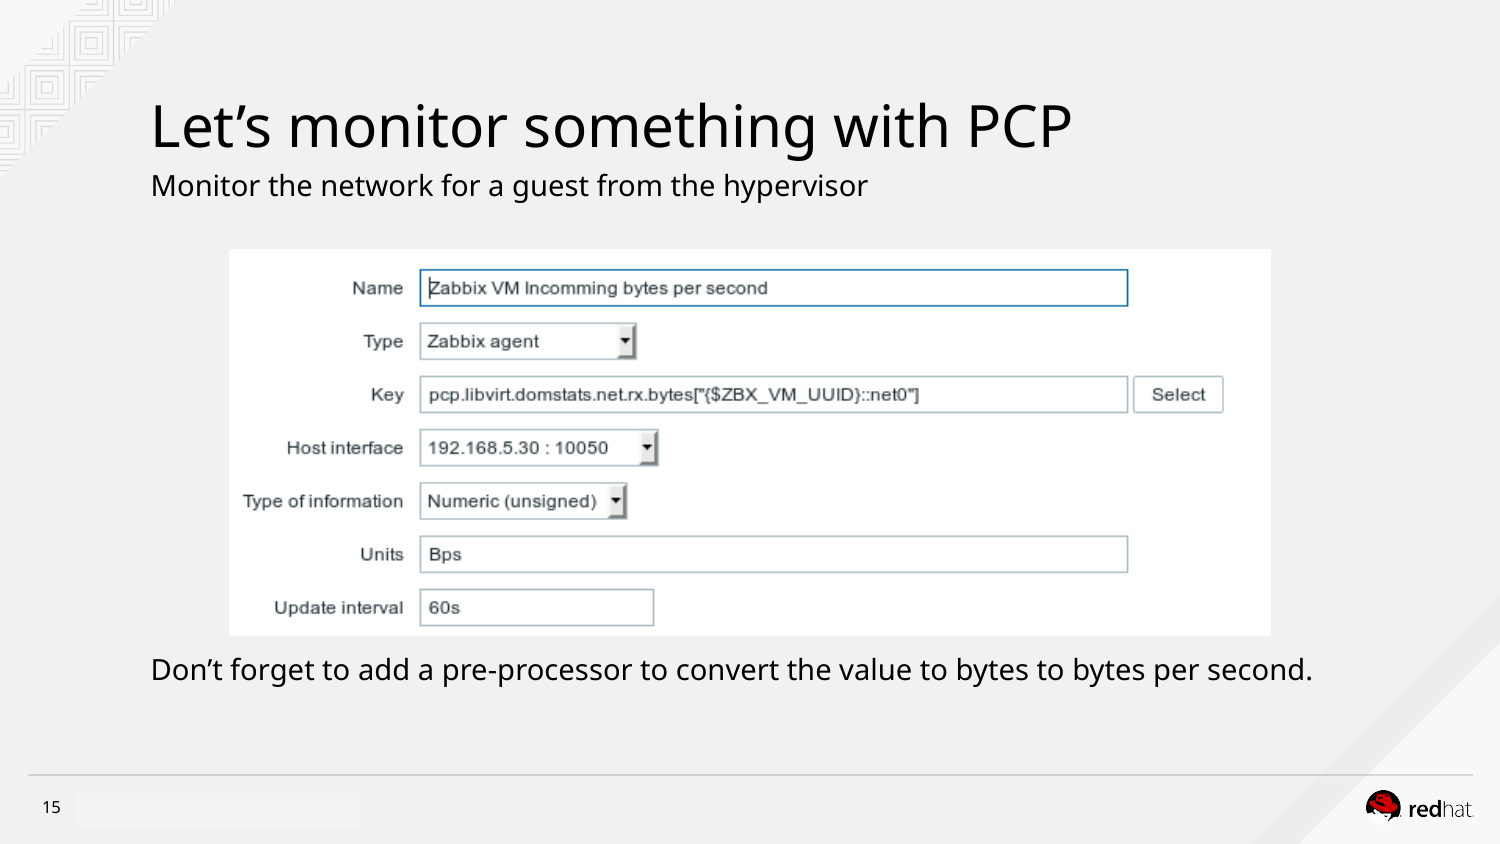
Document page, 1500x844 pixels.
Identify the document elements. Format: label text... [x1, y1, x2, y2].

picture [0, 0, 1500, 844]
list Don’t forget to add a pre-processor to convert the value to bytes to bytes per second. [135, 635, 1365, 701]
title Let’s monitor something with PCP [135, 0, 1365, 152]
slide_number <number> [16, 776, 77, 842]
subtitle Monitor the network for a guest from the hypervisor [135, 152, 1365, 218]
